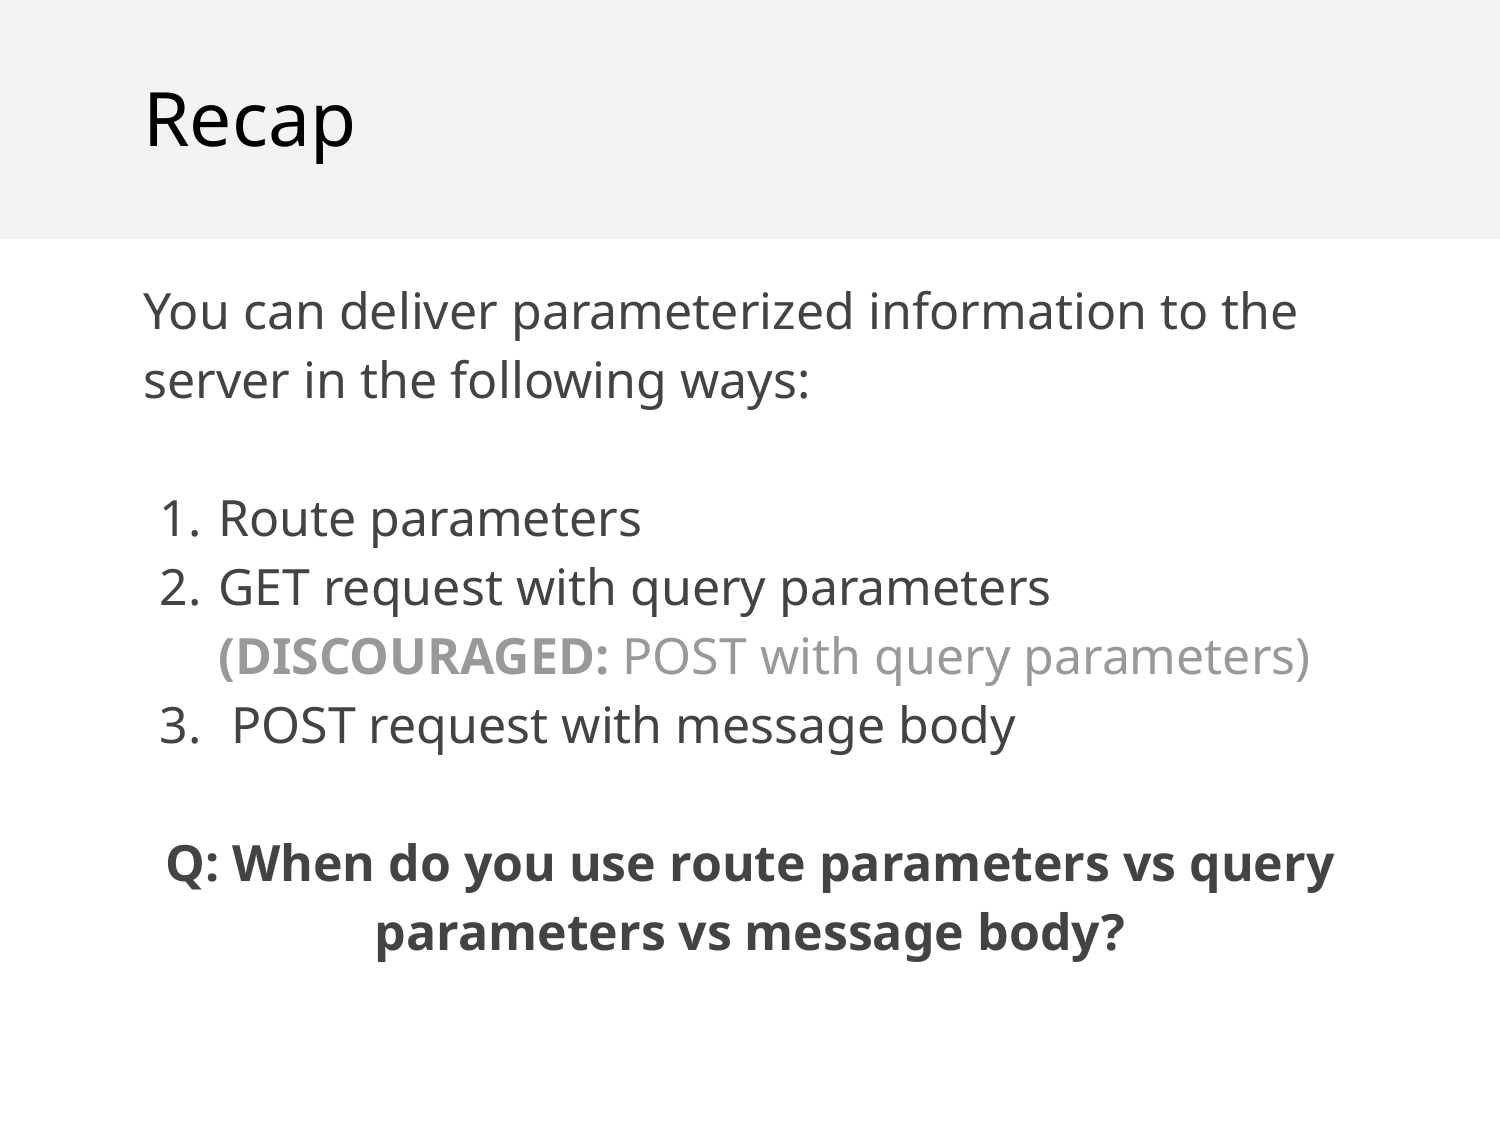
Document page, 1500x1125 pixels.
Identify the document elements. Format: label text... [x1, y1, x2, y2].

list You can deliver parameterized information to the server in the following ways: Route parameters GET request with query parameters (DISCOURAGED: POST with query parameters) POST request with message body Q: When do you use route parameters vs query parameters vs message body? [128, 255, 1372, 1004]
title Recap [128, 56, 1372, 183]
